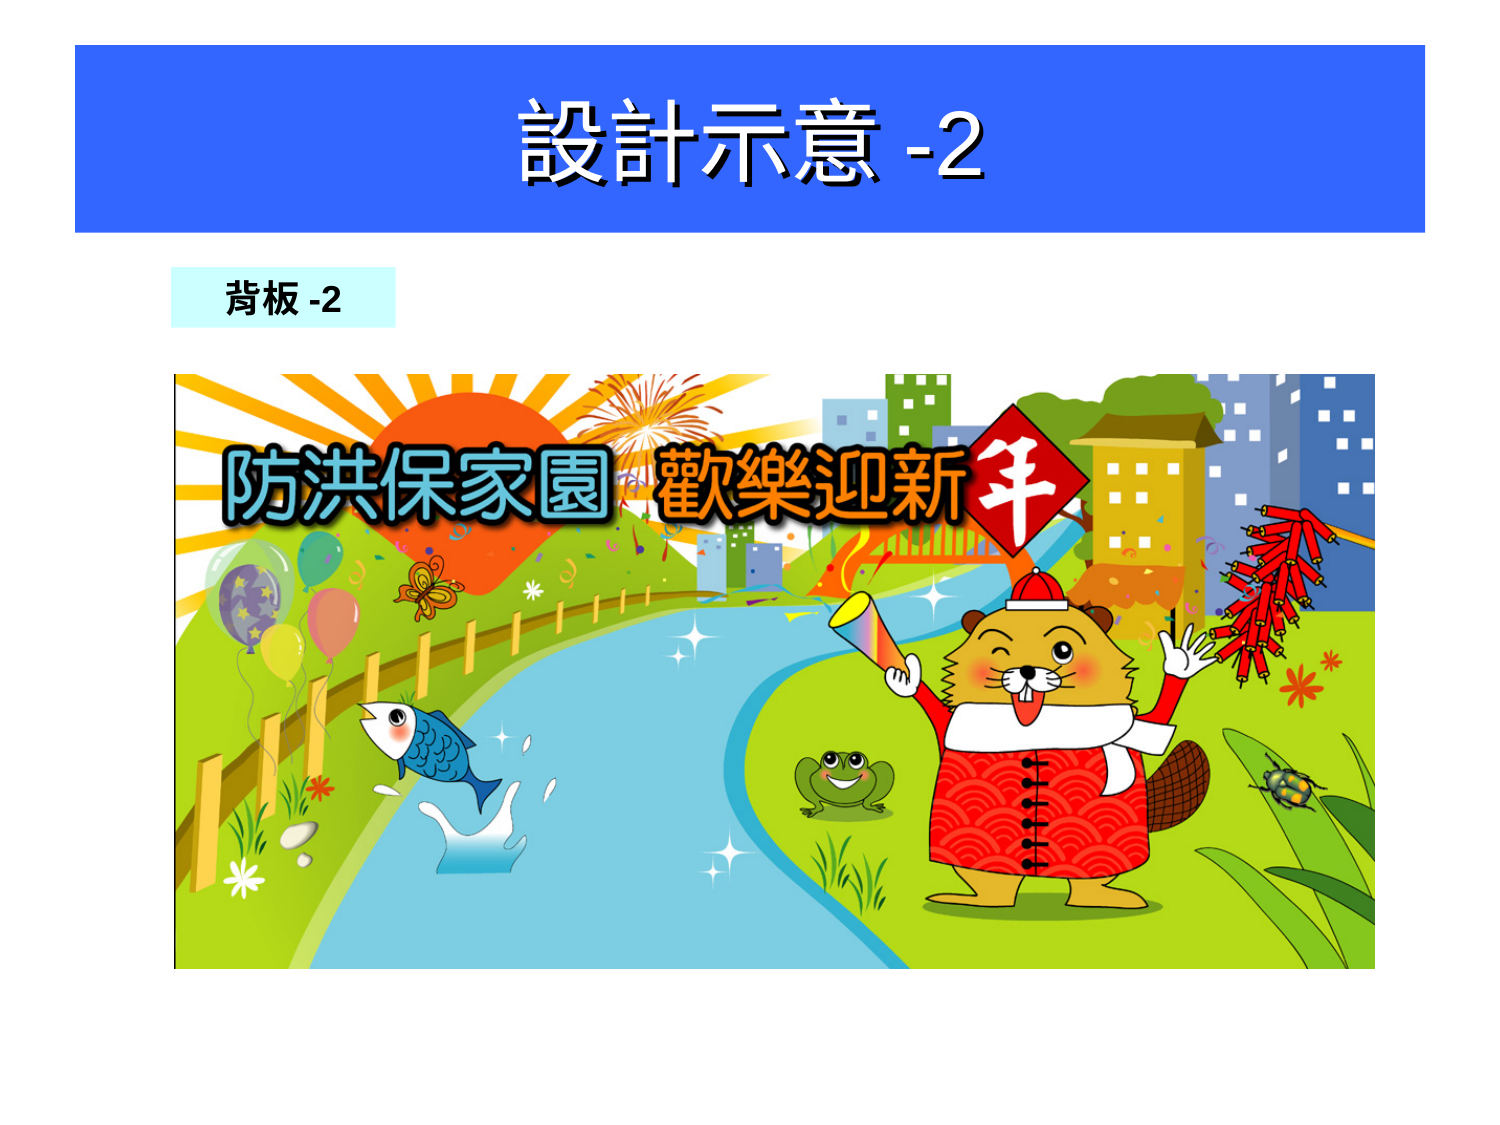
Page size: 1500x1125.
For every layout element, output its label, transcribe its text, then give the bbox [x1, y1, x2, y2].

picture [174, 374, 1375, 969]
title 設計示意-2 [75, 45, 1426, 233]
text_box 背板-2 [171, 267, 396, 328]
